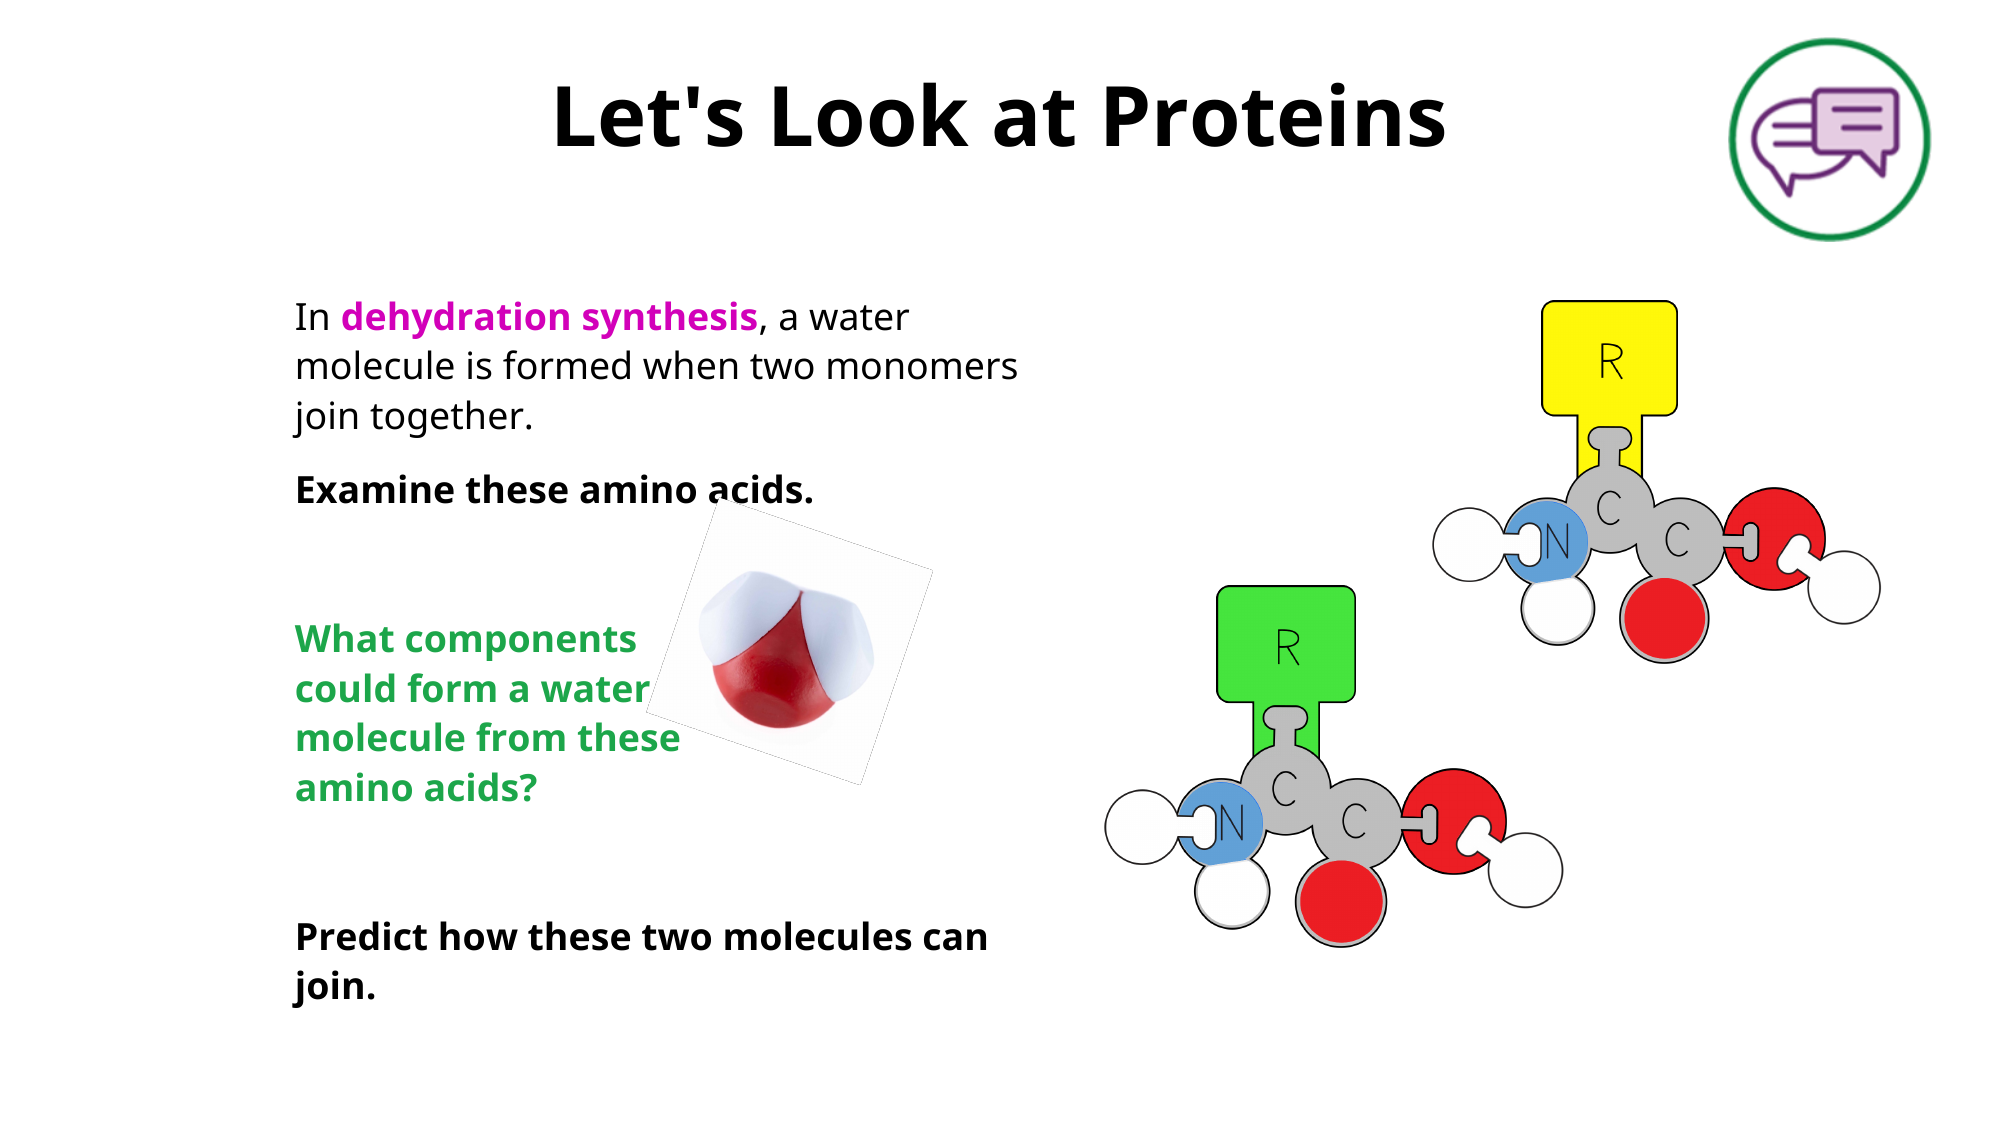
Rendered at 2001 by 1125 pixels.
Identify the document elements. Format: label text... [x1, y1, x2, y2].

picture [1104, 585, 1578, 949]
picture [646, 497, 933, 785]
picture [1432, 300, 1895, 664]
text_box Let's Look at Proteins [300, 44, 1699, 181]
text_box In dehydration synthesis, a water molecule is formed when two monomers join together. Examine these amino acids. What components could form a water molecule from these amino acids? Predict how these two molecules can join. [279, 280, 1141, 920]
